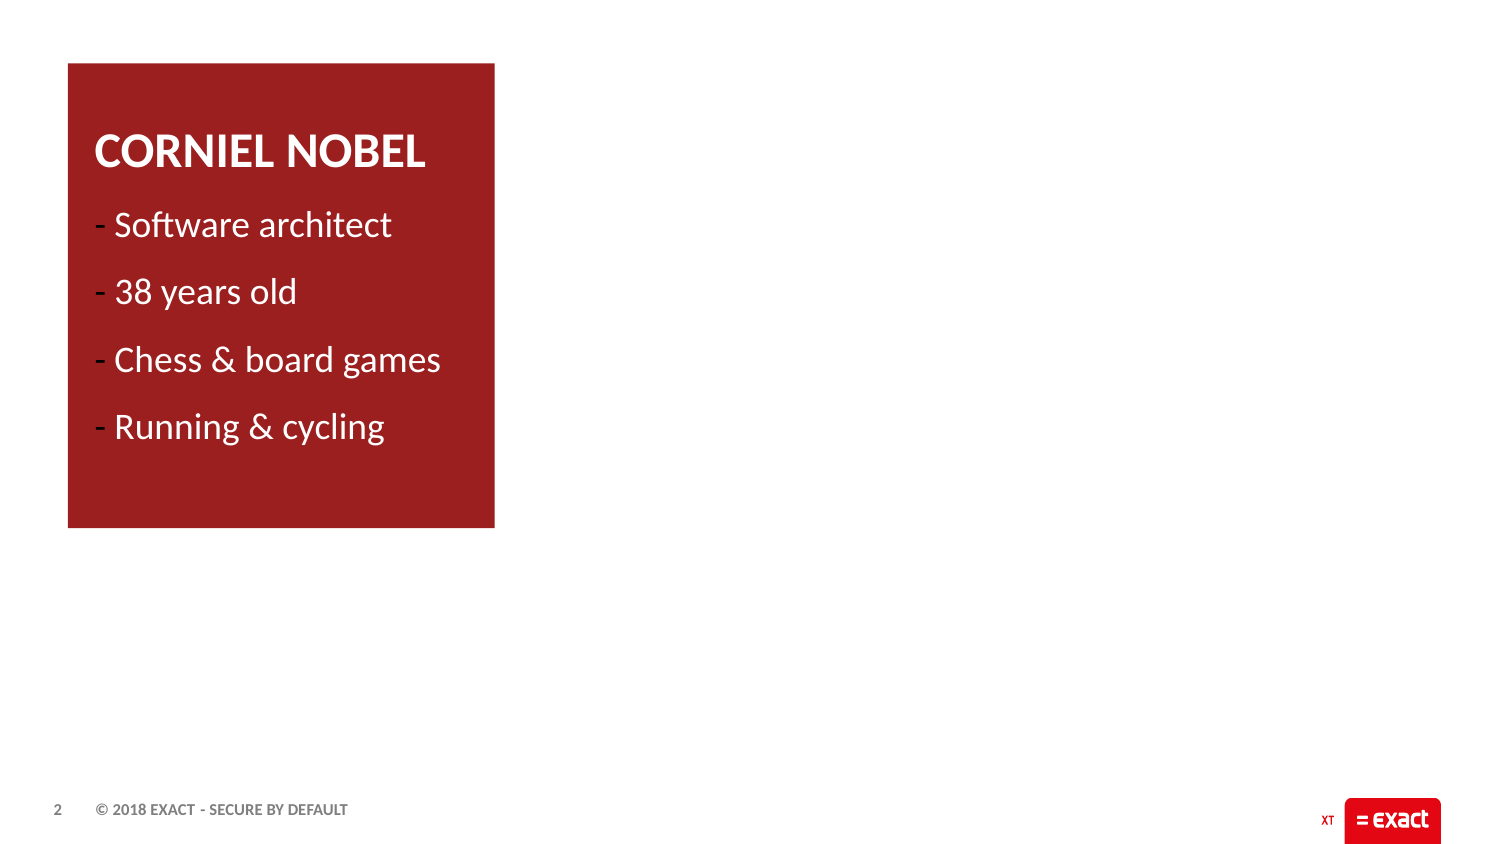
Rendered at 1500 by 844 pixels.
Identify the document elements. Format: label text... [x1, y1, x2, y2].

text_box 2 [38, 786, 96, 832]
text_box - Secure by default [185, 786, 826, 832]
title Corniel Nobel - Software architect - 38 years old - Chess & board games - Running & cycling [67, 63, 495, 529]
